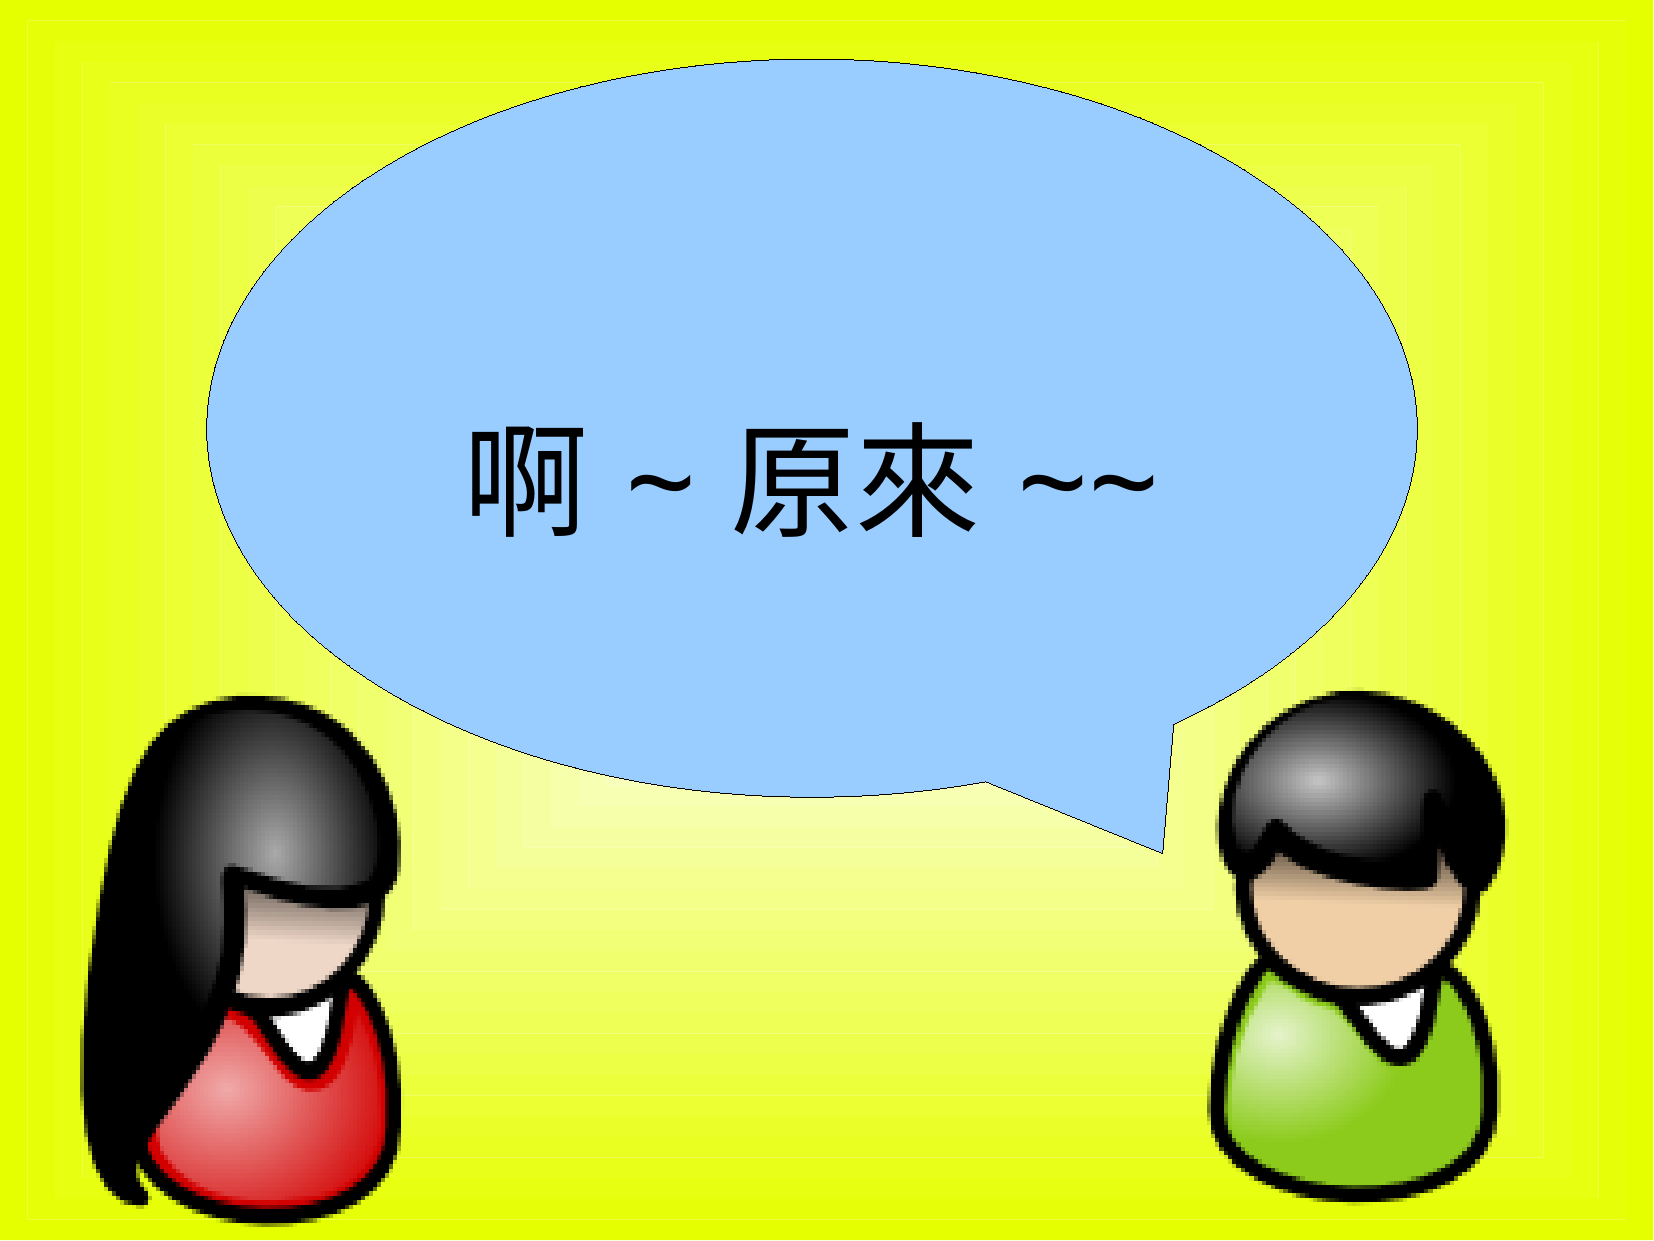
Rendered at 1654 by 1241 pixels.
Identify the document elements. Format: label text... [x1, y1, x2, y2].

picture [1092, 679, 1625, 1211]
picture [0, 679, 502, 1241]
text_box 啊~原來~~ [206, 59, 1418, 854]
